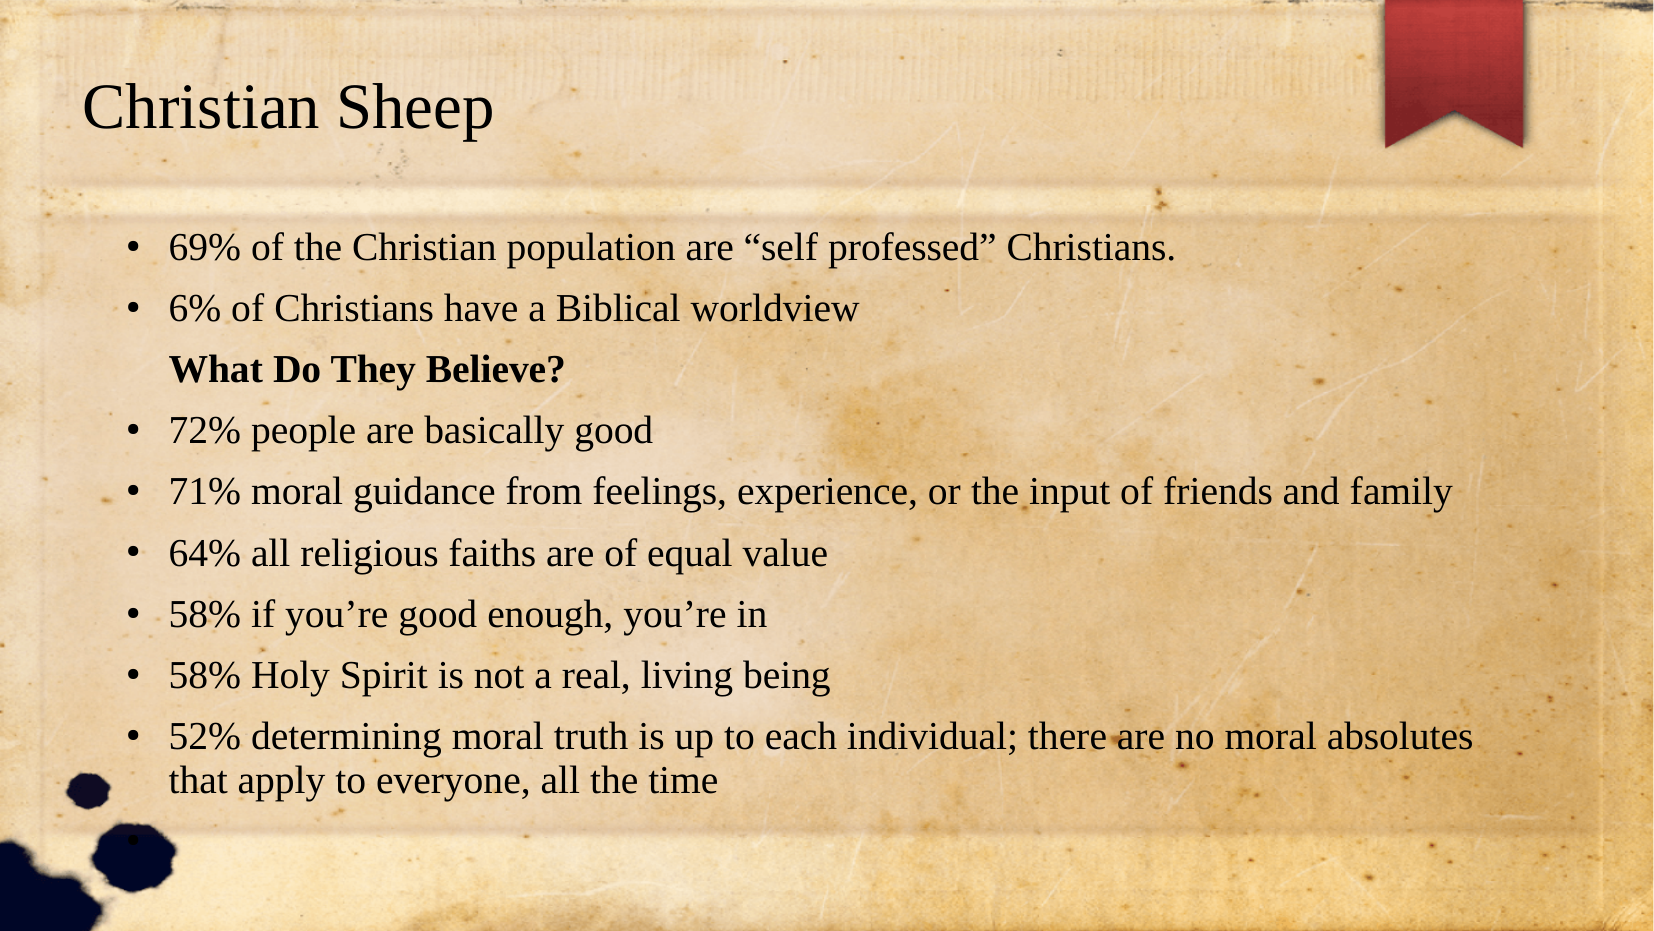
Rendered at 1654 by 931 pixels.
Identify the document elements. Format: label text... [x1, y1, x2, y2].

title Christian Sheep [82, 37, 1347, 178]
list 69% of the Christian population are “self professed” Christians. 6% of Christians have a Biblical worldview What Do They Believe? 72% people are basically good 71% moral guidance from feelings, experience, or the input of friends and family 64% all religious faiths are of equal value 58% if you’re good enough, you’re in 58% Holy Spirit is not a real, living being 52% determining moral truth is up to each individual; there are no moral absolutes that apply to everyone, all the time [112, 225, 1501, 811]
picture [0, 0, 1654, 931]
